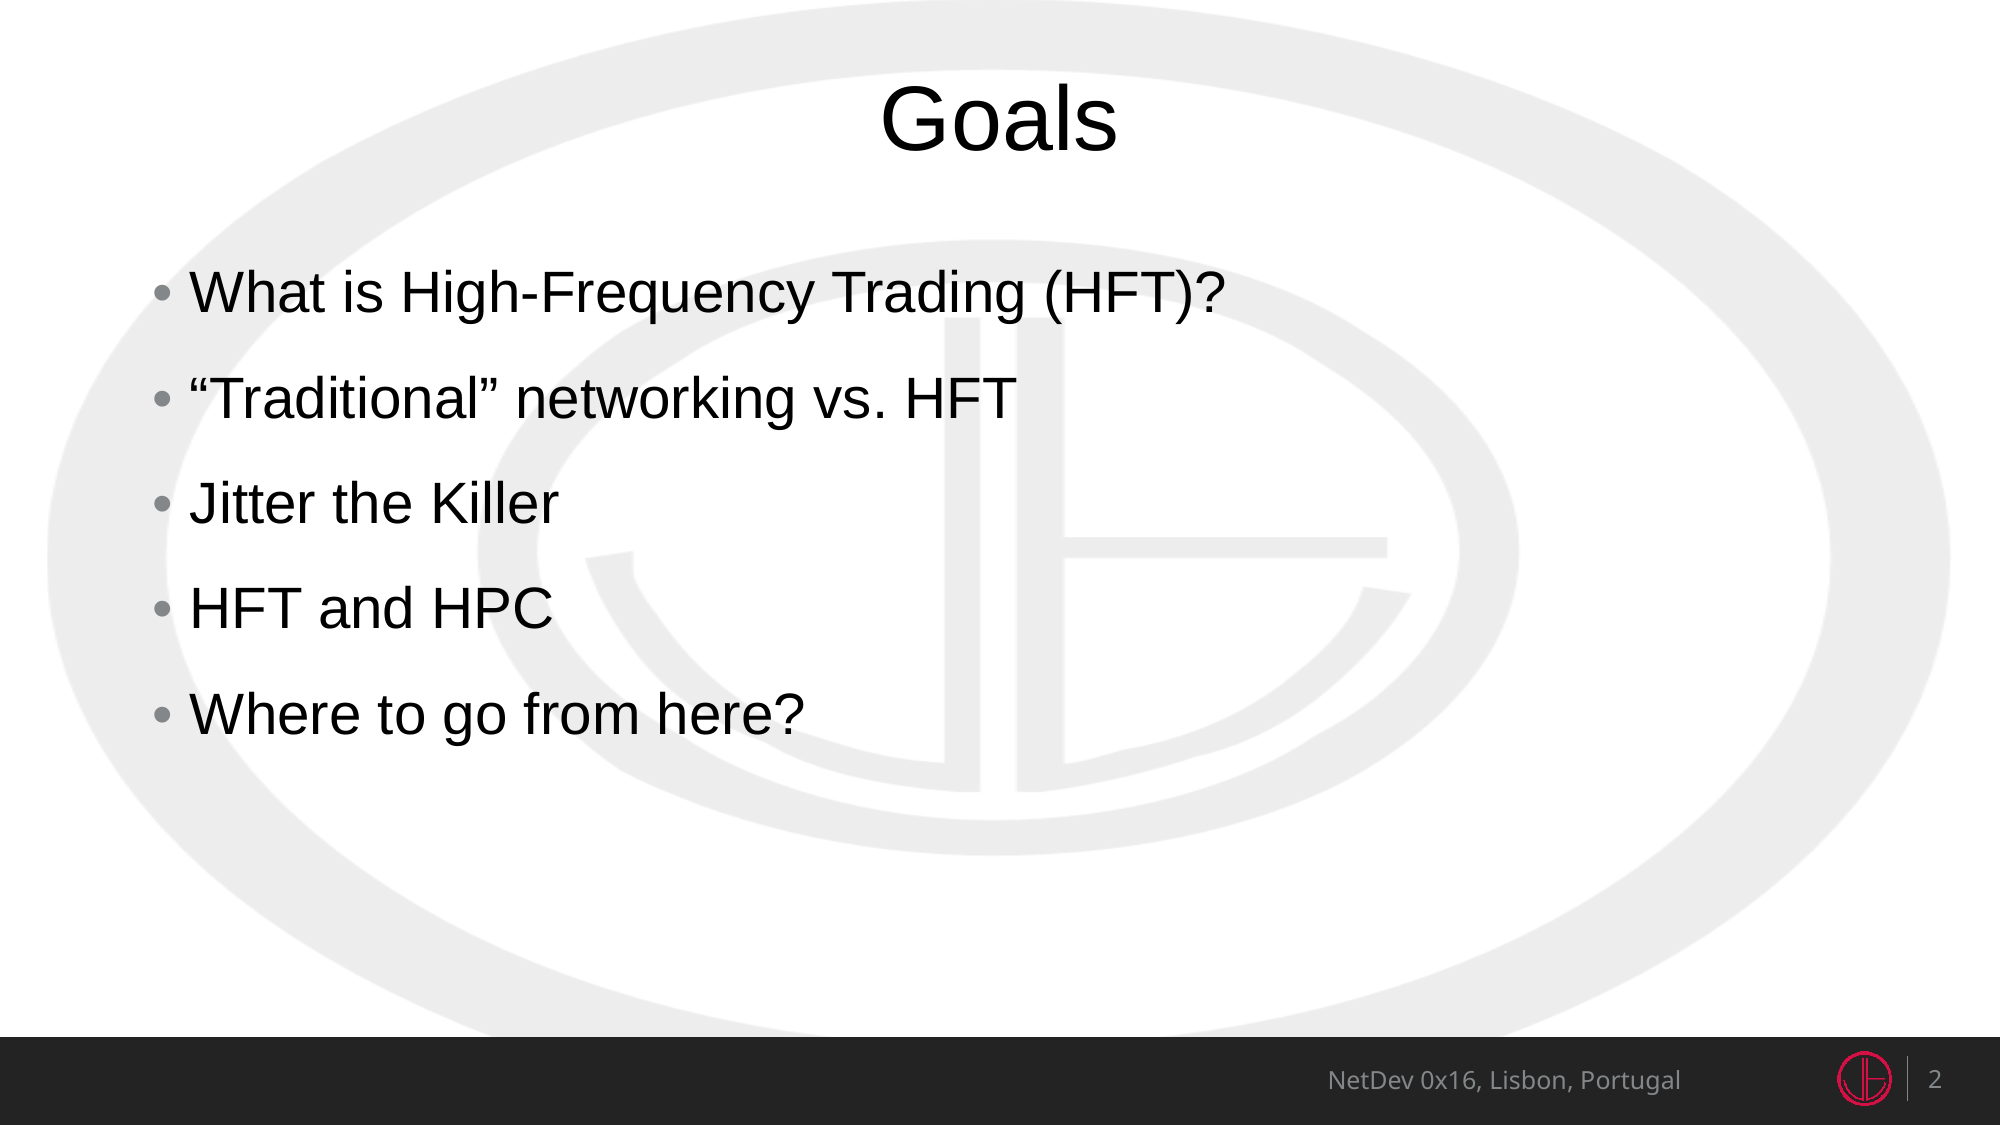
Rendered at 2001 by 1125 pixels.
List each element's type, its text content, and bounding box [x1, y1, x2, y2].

title Goals [137, 25, 1863, 220]
text_box <number> [1913, 1050, 2000, 1111]
picture [1837, 1051, 1892, 1106]
list What is High-Frequency Trading (HFT)? “Traditional” networking vs. HFT Jitter the Killer HFT and HPC Where to go from here? [137, 233, 1863, 1014]
text_box NetDev 0x16, Lisbon, Portugal [1312, 1050, 1763, 1110]
